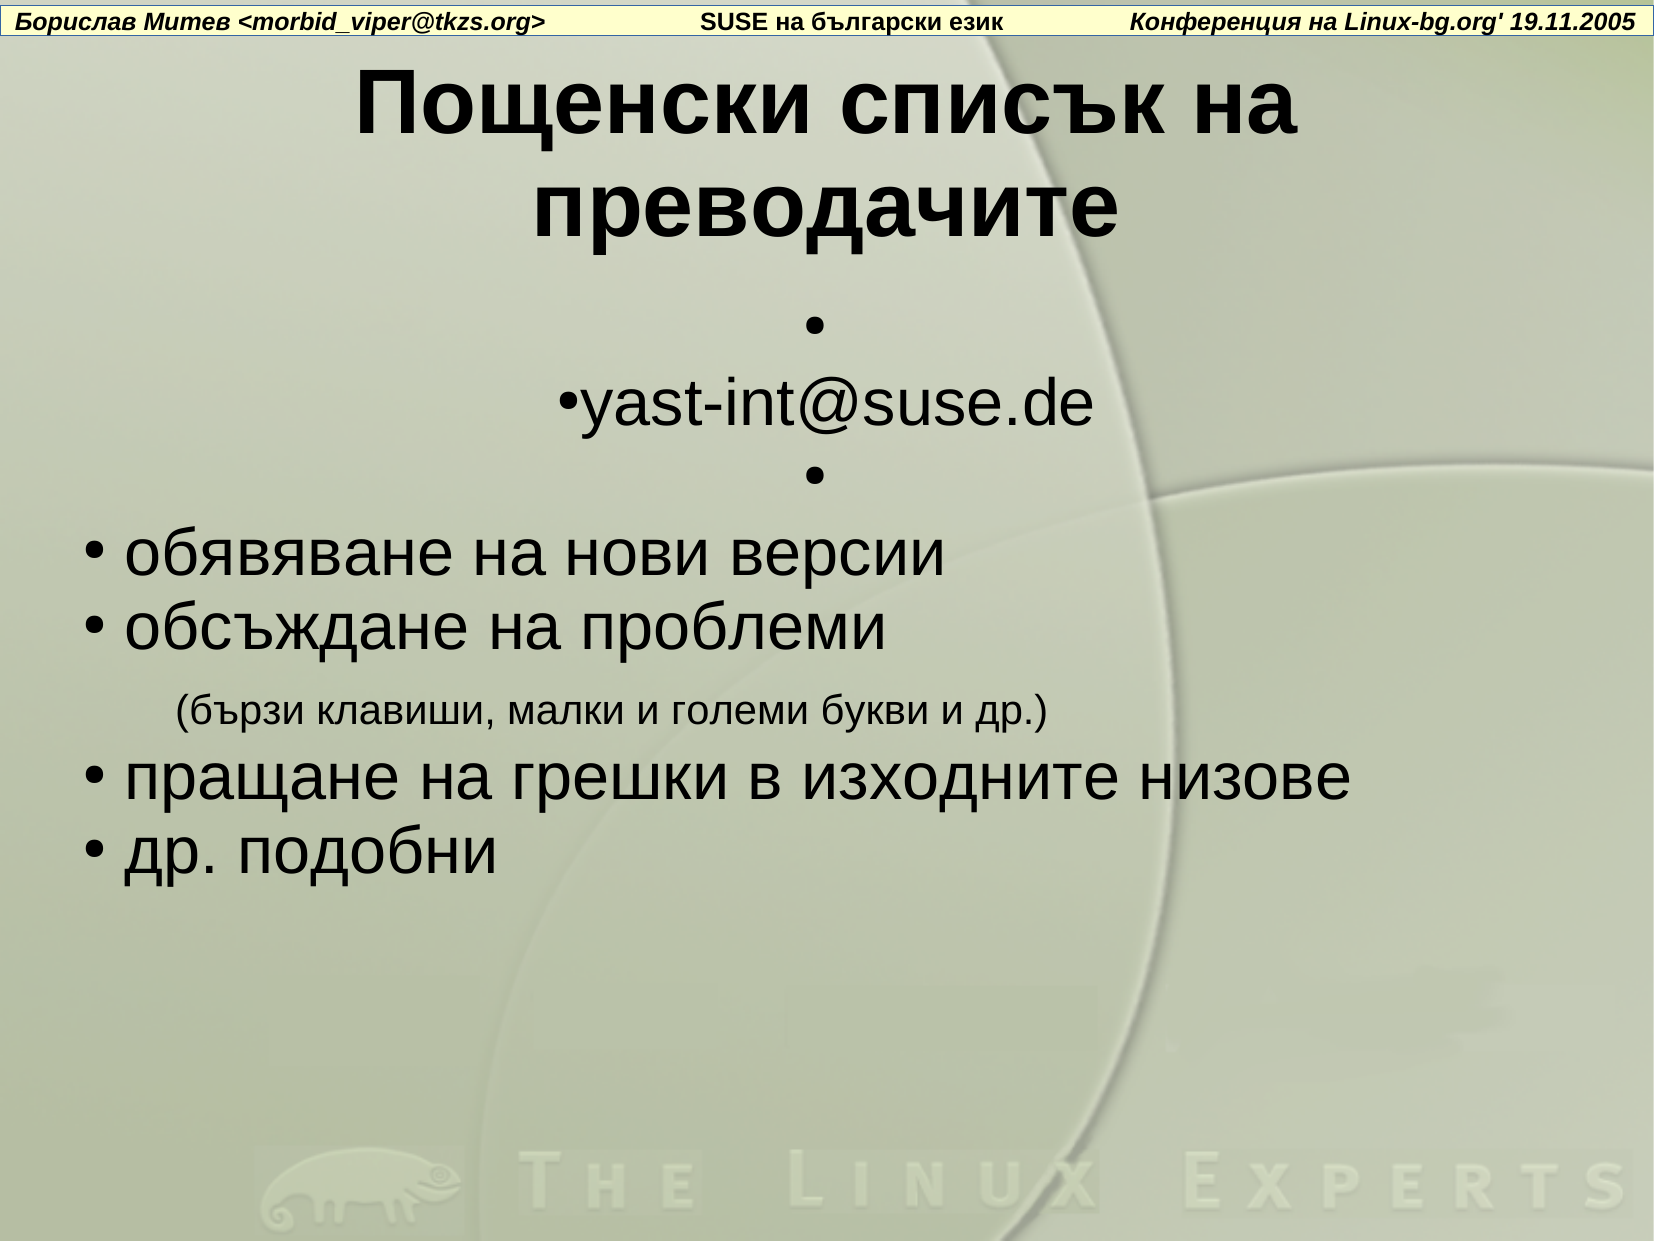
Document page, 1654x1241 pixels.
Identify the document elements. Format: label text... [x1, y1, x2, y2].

picture [0, 36, 1654, 1241]
picture [0, 0, 1654, 5]
subtitle yast-int@suse.de обявяване на нови версии обсъждане на проблеми (бързи клавиши, малки и големи букви и др.) пращане на грешки в изходните низове др. подобни [82, 290, 1571, 1109]
title Пощенски списък на преводачите [82, 49, 1571, 257]
